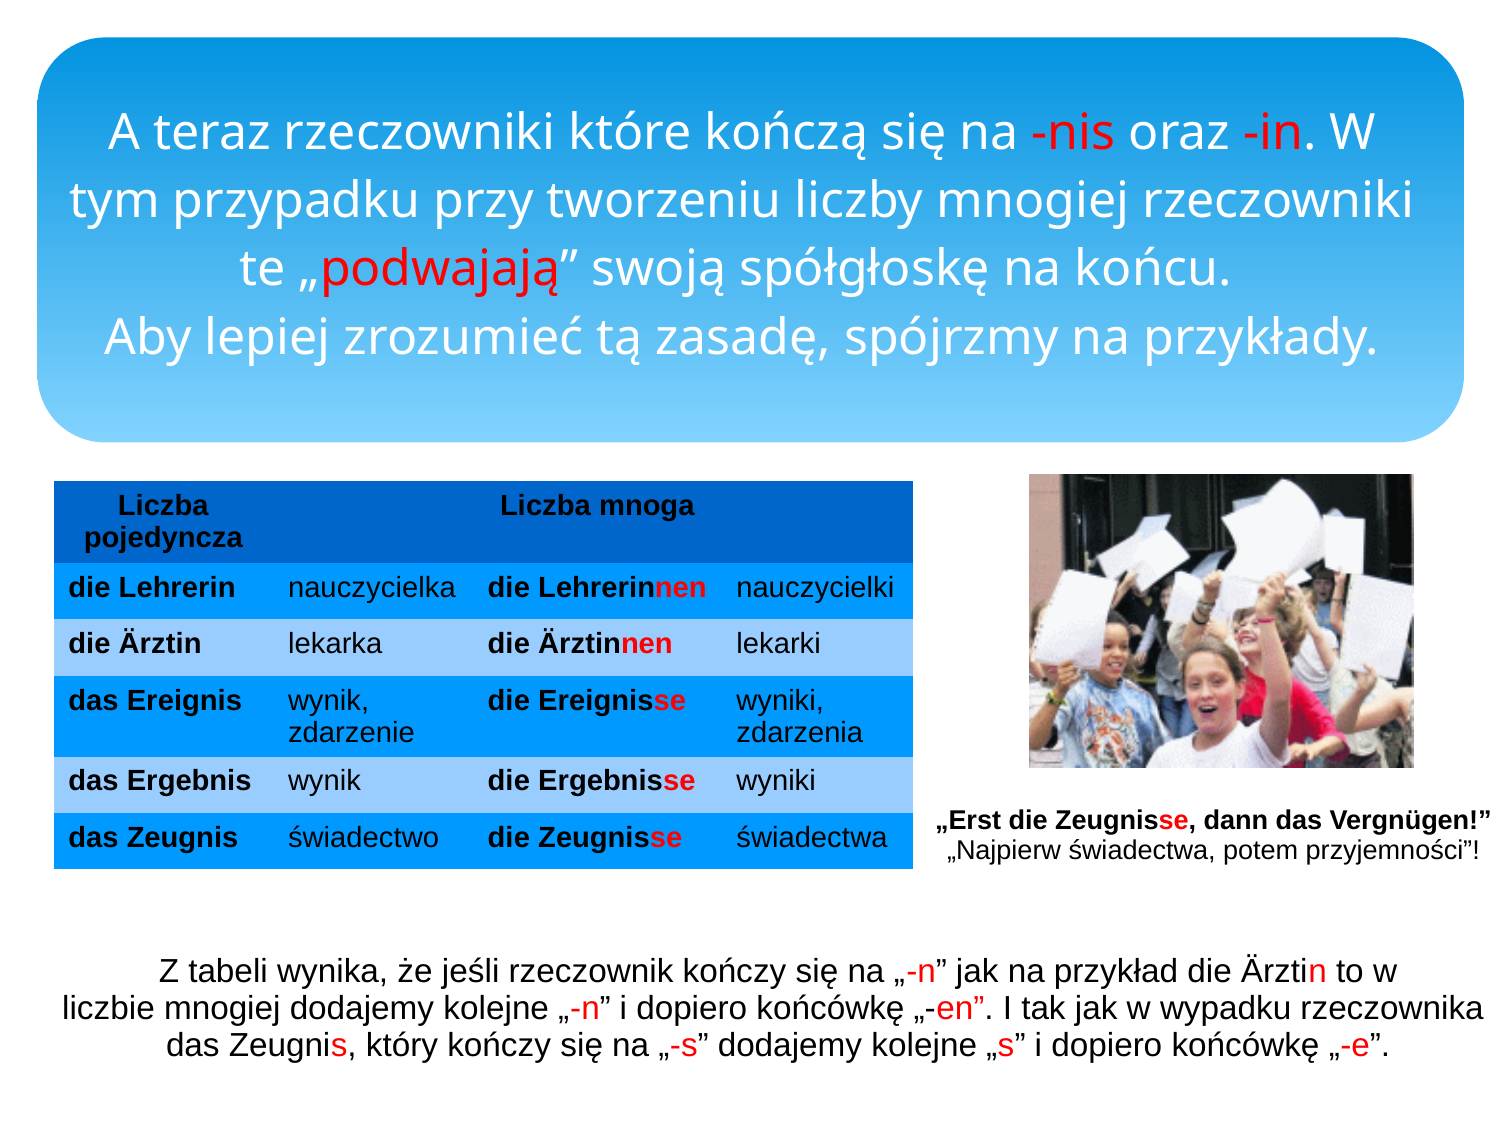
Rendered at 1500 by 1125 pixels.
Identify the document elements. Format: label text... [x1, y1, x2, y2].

table_header [273, 481, 473, 563]
table_cell wyniki, zdarzenia [722, 676, 913, 757]
table_cell lekarka [273, 619, 473, 676]
table_cell das Ereignis [54, 676, 273, 757]
table_cell das Ergebnis [54, 757, 273, 813]
table_cell die Lehrerin [54, 563, 273, 619]
table_cell die Lehrerinnen [473, 563, 722, 619]
table_cell die Zeugnisse [473, 813, 722, 869]
table_cell die Ereignisse [473, 676, 722, 757]
table_cell lekarki [722, 619, 913, 676]
table_cell nauczycielki [722, 563, 913, 619]
table_cell świadectwa [722, 813, 913, 869]
table_header Liczba mnoga [473, 481, 722, 563]
title A teraz rzeczowniki które kończą się na -nis oraz -in. W tym przypadku przy tworzeniu liczby mnogiej rzeczowniki te „podwajają” swoją spółgłoskę na końcu. Aby lepiej zrozumieć tą zasadę, spójrzmy na przykłady. [67, 110, 1418, 355]
text_box Z tabeli wynika, że jeśli rzeczownik kończy się na „-n” jak na przykład die Ärztin to w liczbie mnogiej dodajemy kolejne „-n” i dopiero końcówkę „-en”. I tak jak w wypadku rzeczownika das Zeugnis, który kończy się na „-s” dodajemy kolejne „s” i dopiero końcówkę „-e”. [47, 944, 1500, 1072]
text_box „Erst die Zeugnisse, dann das Vergnügen!” „Najpierw świadectwa, potem przyjemności”! [920, 797, 1500, 908]
table_cell wynik [273, 757, 473, 813]
table_cell das Zeugnis [54, 813, 273, 869]
table_cell die Ärztin [54, 619, 273, 676]
table_cell świadectwo [273, 813, 473, 869]
picture [1029, 474, 1414, 768]
table_header [722, 481, 913, 563]
table_cell wynik, zdarzenie [273, 676, 473, 757]
table_cell wyniki [722, 757, 913, 813]
table_cell die Ergebnisse [473, 757, 722, 813]
table_cell nauczycielka [273, 563, 473, 619]
table_header Liczba pojedyncza [54, 481, 273, 563]
table_cell die Ärztinnen [473, 619, 722, 676]
